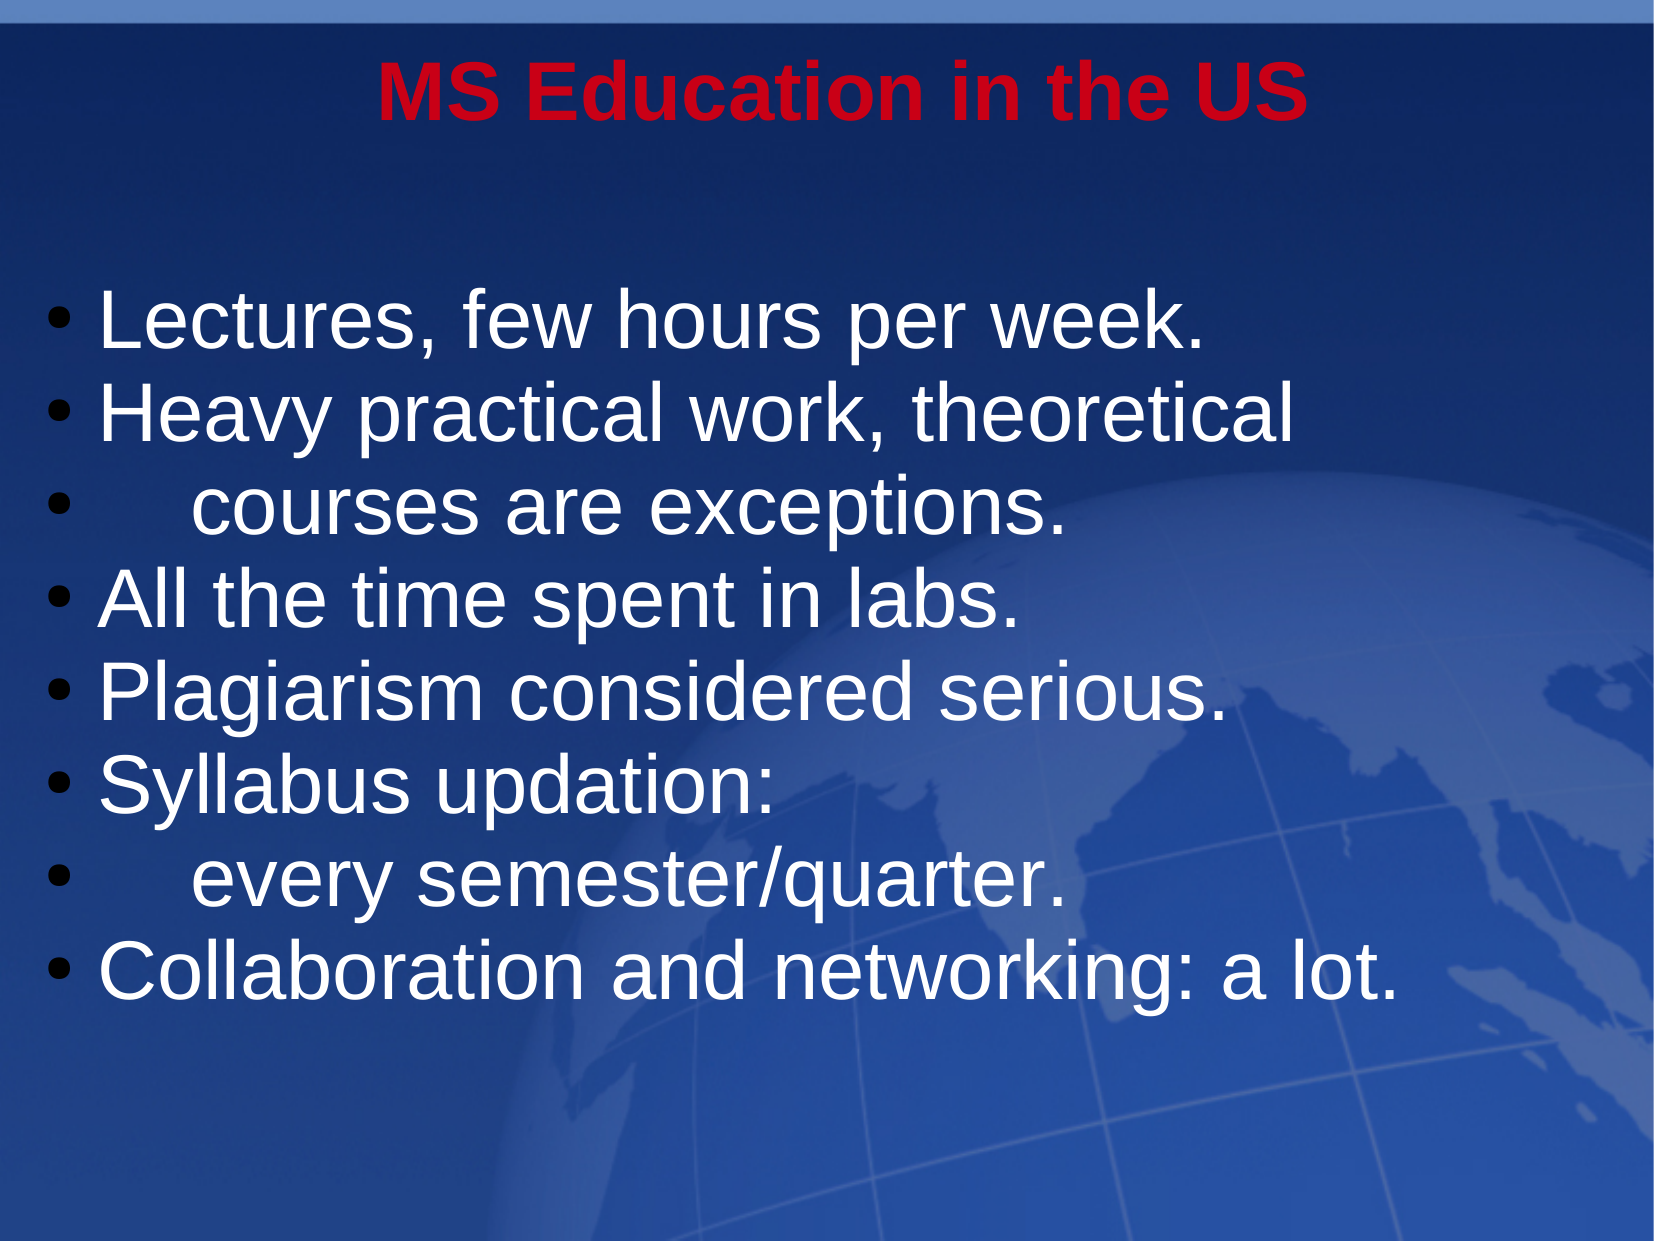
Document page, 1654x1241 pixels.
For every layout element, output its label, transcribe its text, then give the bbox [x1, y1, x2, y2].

picture [0, 0, 1654, 1241]
text_box Lectures, few hours per week. Heavy practical work, theoretical courses are exceptions. All the time spent in labs. Plagiarism considered serious. Syllabus updation: every semester/quarter. Collaboration and networking: a lot. [29, 265, 1568, 1107]
text_box MS Education in the US [112, 37, 1576, 160]
